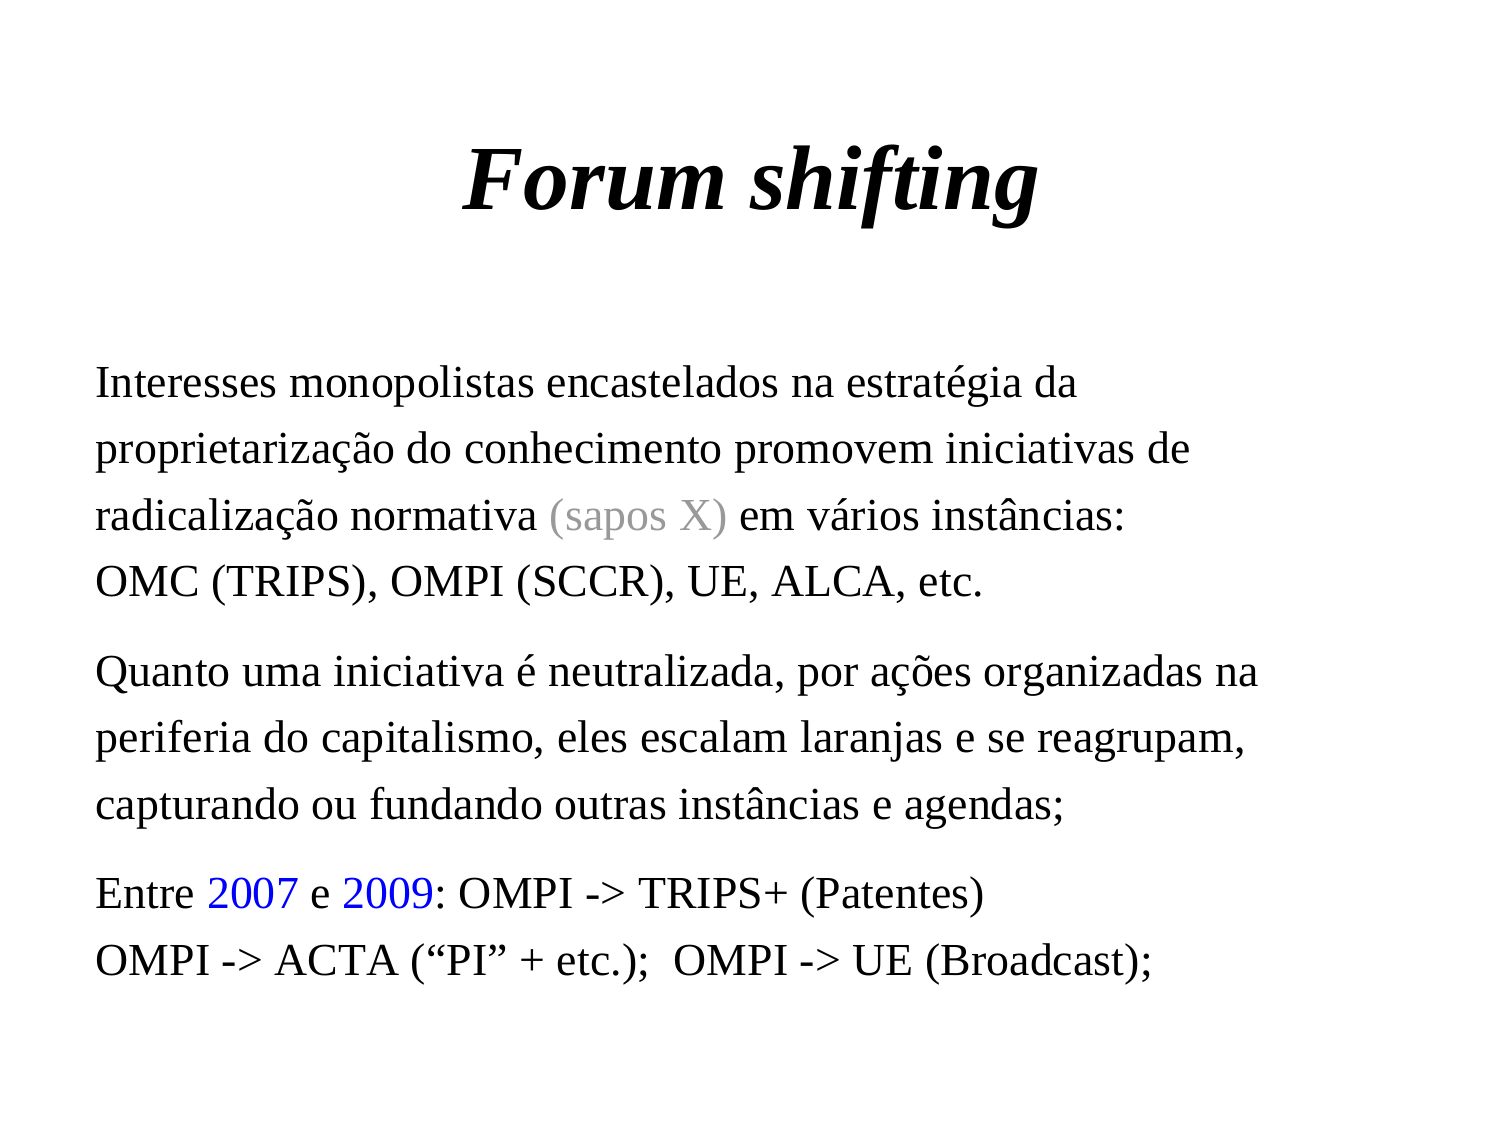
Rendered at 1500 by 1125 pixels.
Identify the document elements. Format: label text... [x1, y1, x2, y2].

text_box Interesses monopolistas encastelados na estratégia da proprietarização do conhecimento promovem iniciativas de radicalização normativa (sapos X) em vários instâncias: OMC (TRIPS), OMPI (SCCR), UE, ALCA, etc. Quanto uma iniciativa é neutralizada, por ações organizadas na periferia do capitalismo, eles escalam laranjas e se reagrupam, capturando ou fundando outras instâncias e agendas; Entre 2007 e 2009: OMPI -> TRIPS+ (Patentes) OMPI -> ACTA (“PI” + etc.); OMPI -> UE (Broadcast); [80, 333, 1430, 994]
title Forum shifting [87, 52, 1416, 307]
